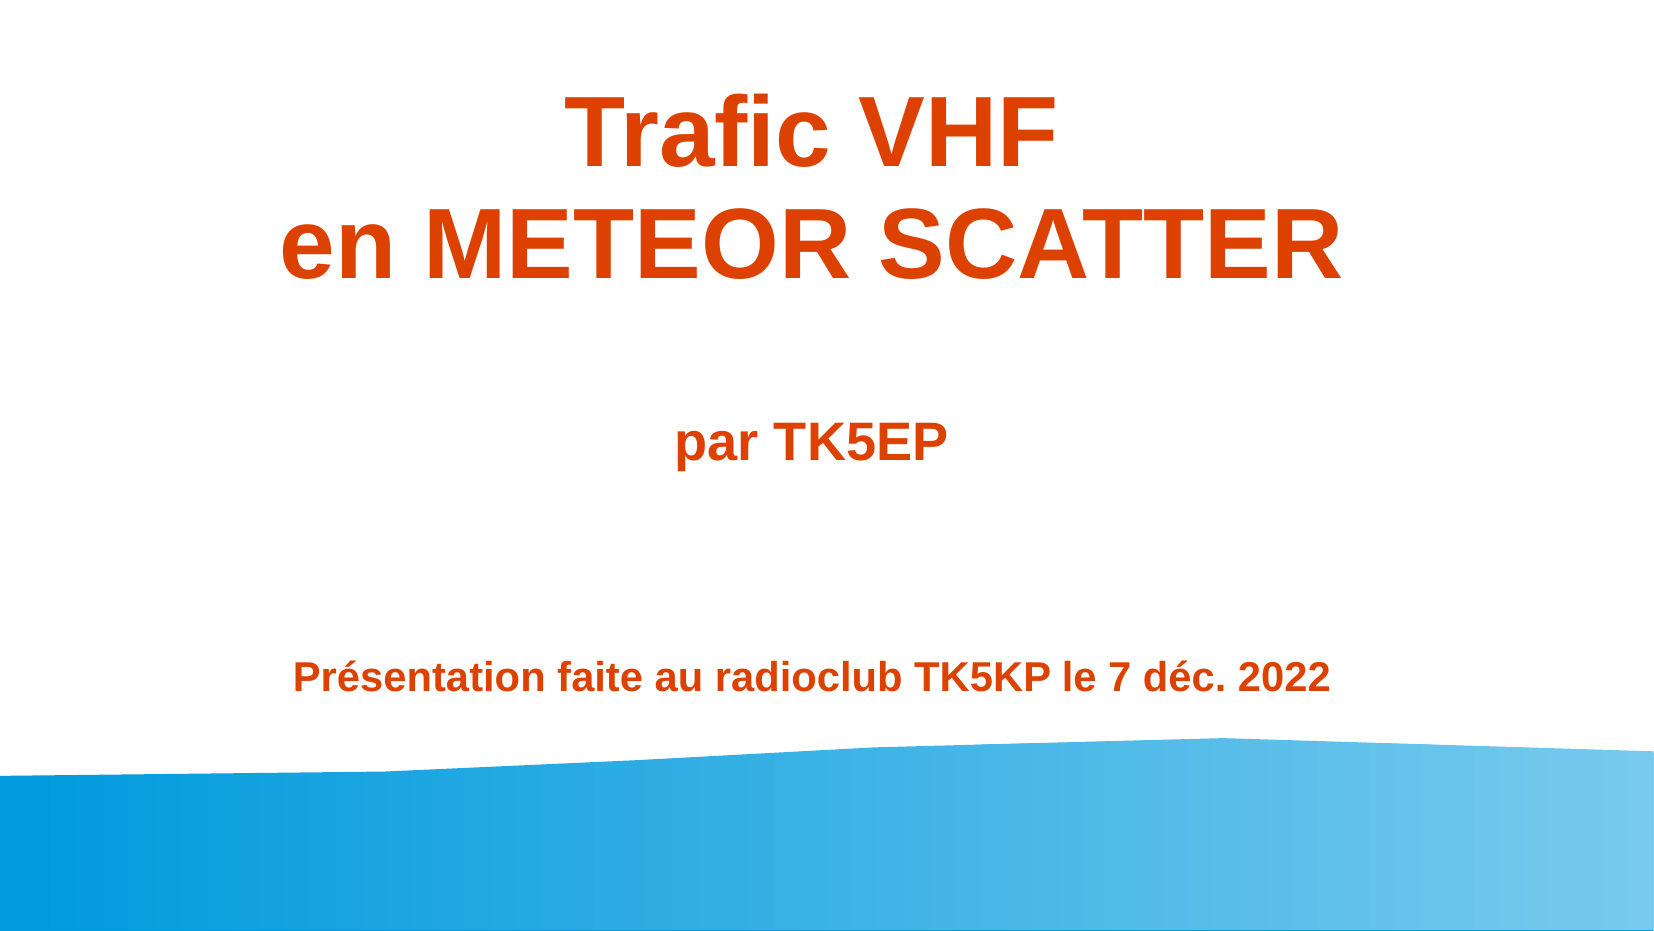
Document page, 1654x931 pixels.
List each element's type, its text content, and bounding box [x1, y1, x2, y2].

title Trafic VHF en METEOR SCATTER par TK5EP Présentation faite au radioclub TK5KP le 7 déc. 2022 [0, 76, 1625, 701]
